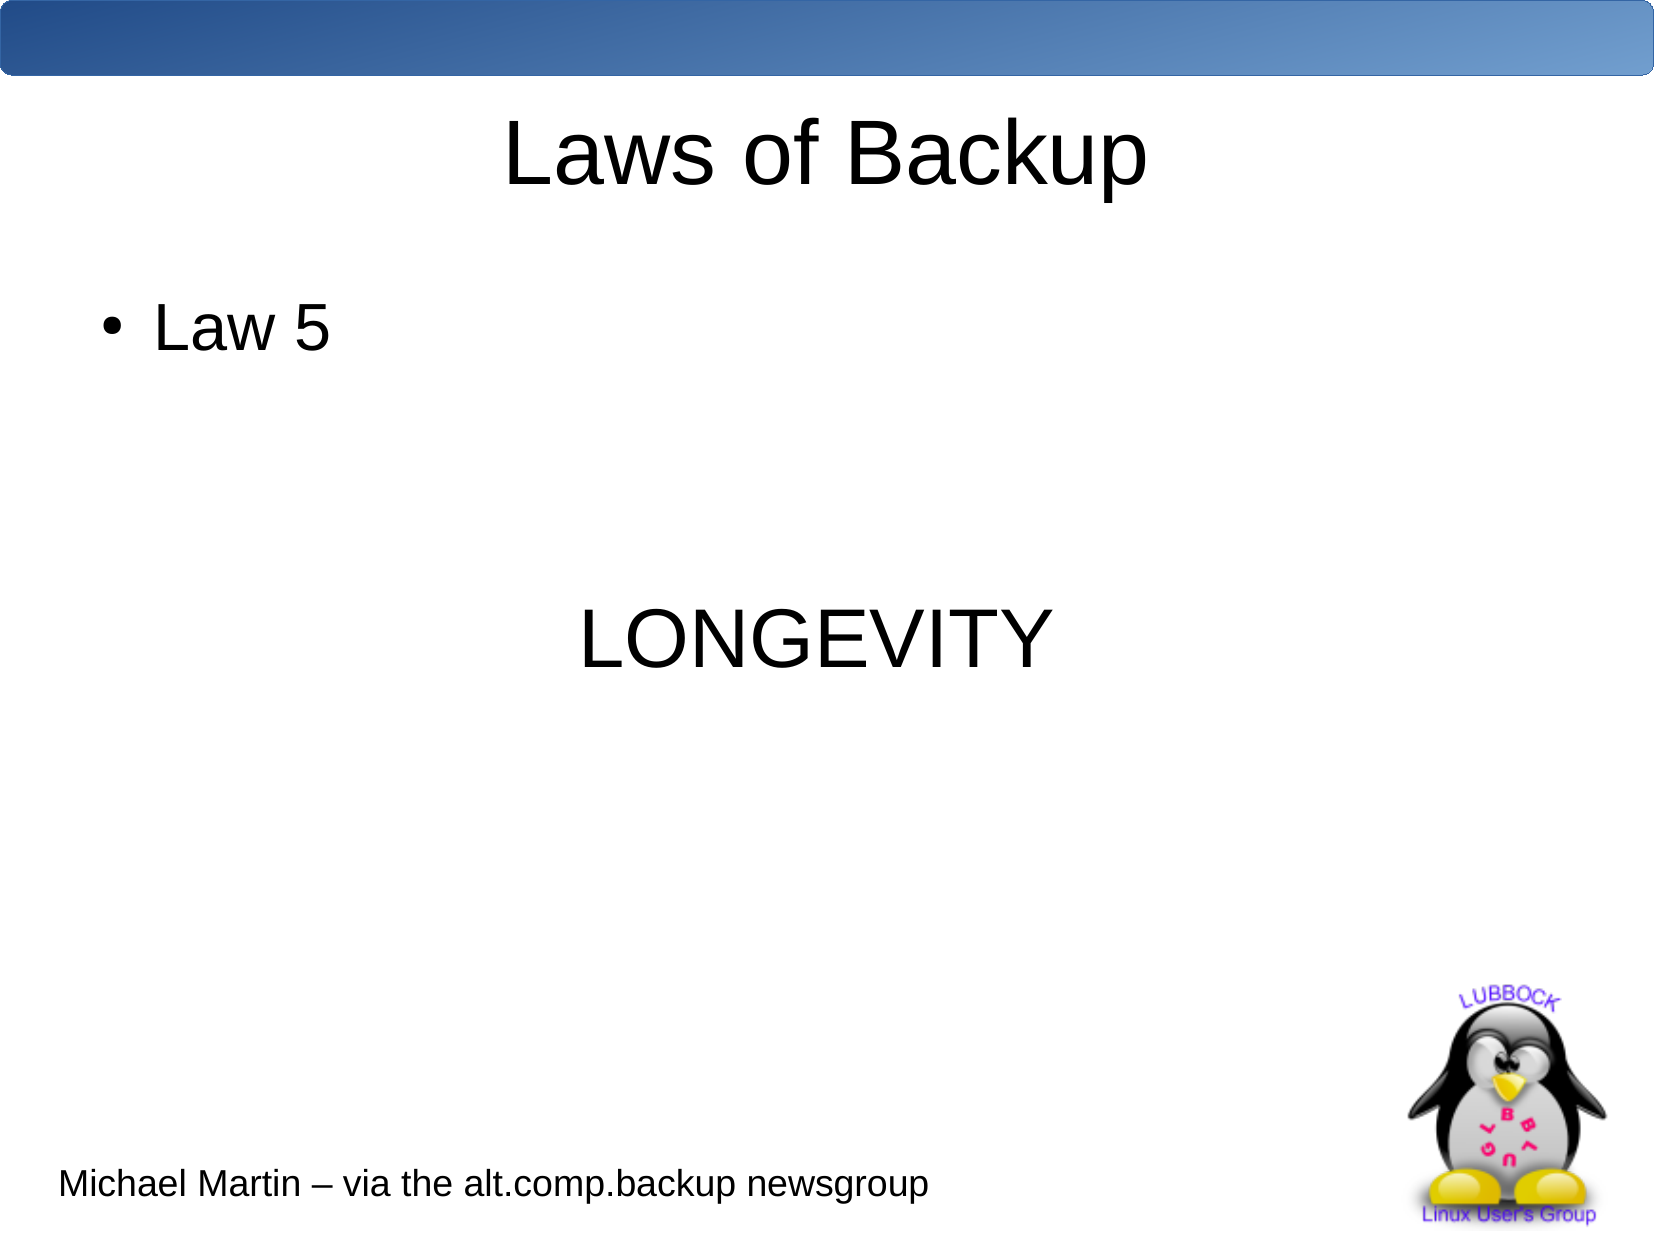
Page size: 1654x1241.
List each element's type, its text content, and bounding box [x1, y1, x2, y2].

picture [1380, 974, 1636, 1231]
text_box Michael Martin – via the alt.comp.backup newsgroup [43, 1155, 1081, 1212]
text_box [0, 0, 1654, 76]
title Laws of Backup [82, 76, 1571, 257]
list Law 5 LONGEVITY [82, 290, 1571, 1010]
